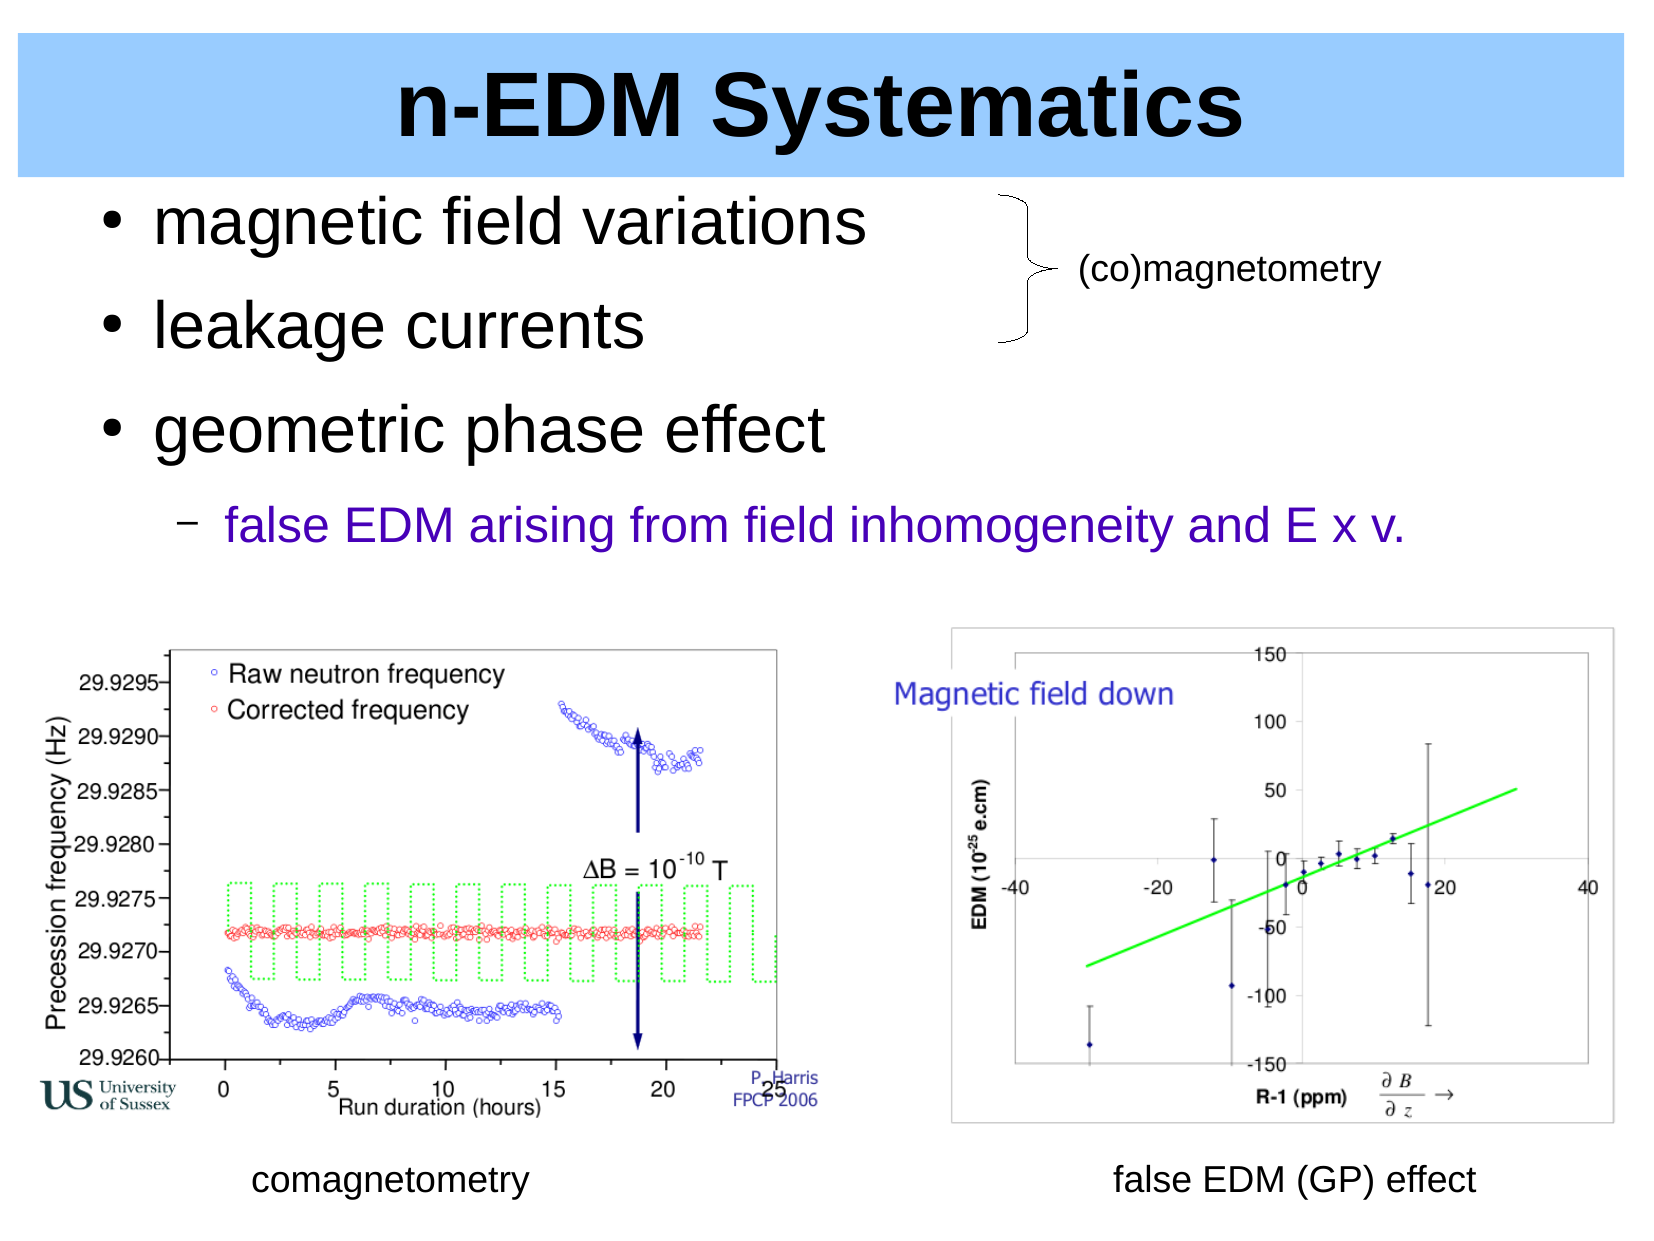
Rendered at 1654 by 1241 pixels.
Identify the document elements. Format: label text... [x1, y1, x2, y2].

list magnetic field variations leakage currents geometric phase effect false EDM arising from field inhomogeneity and E x v. [82, 183, 1571, 988]
title n-EDM Systematics [17, 33, 1625, 178]
picture [885, 620, 1634, 1131]
text_box (co)magnetometry [1063, 239, 1397, 302]
picture [23, 630, 827, 1123]
text_box comagnetometry [236, 1151, 545, 1213]
text_box false EDM (GP) effect [1098, 1151, 1494, 1213]
